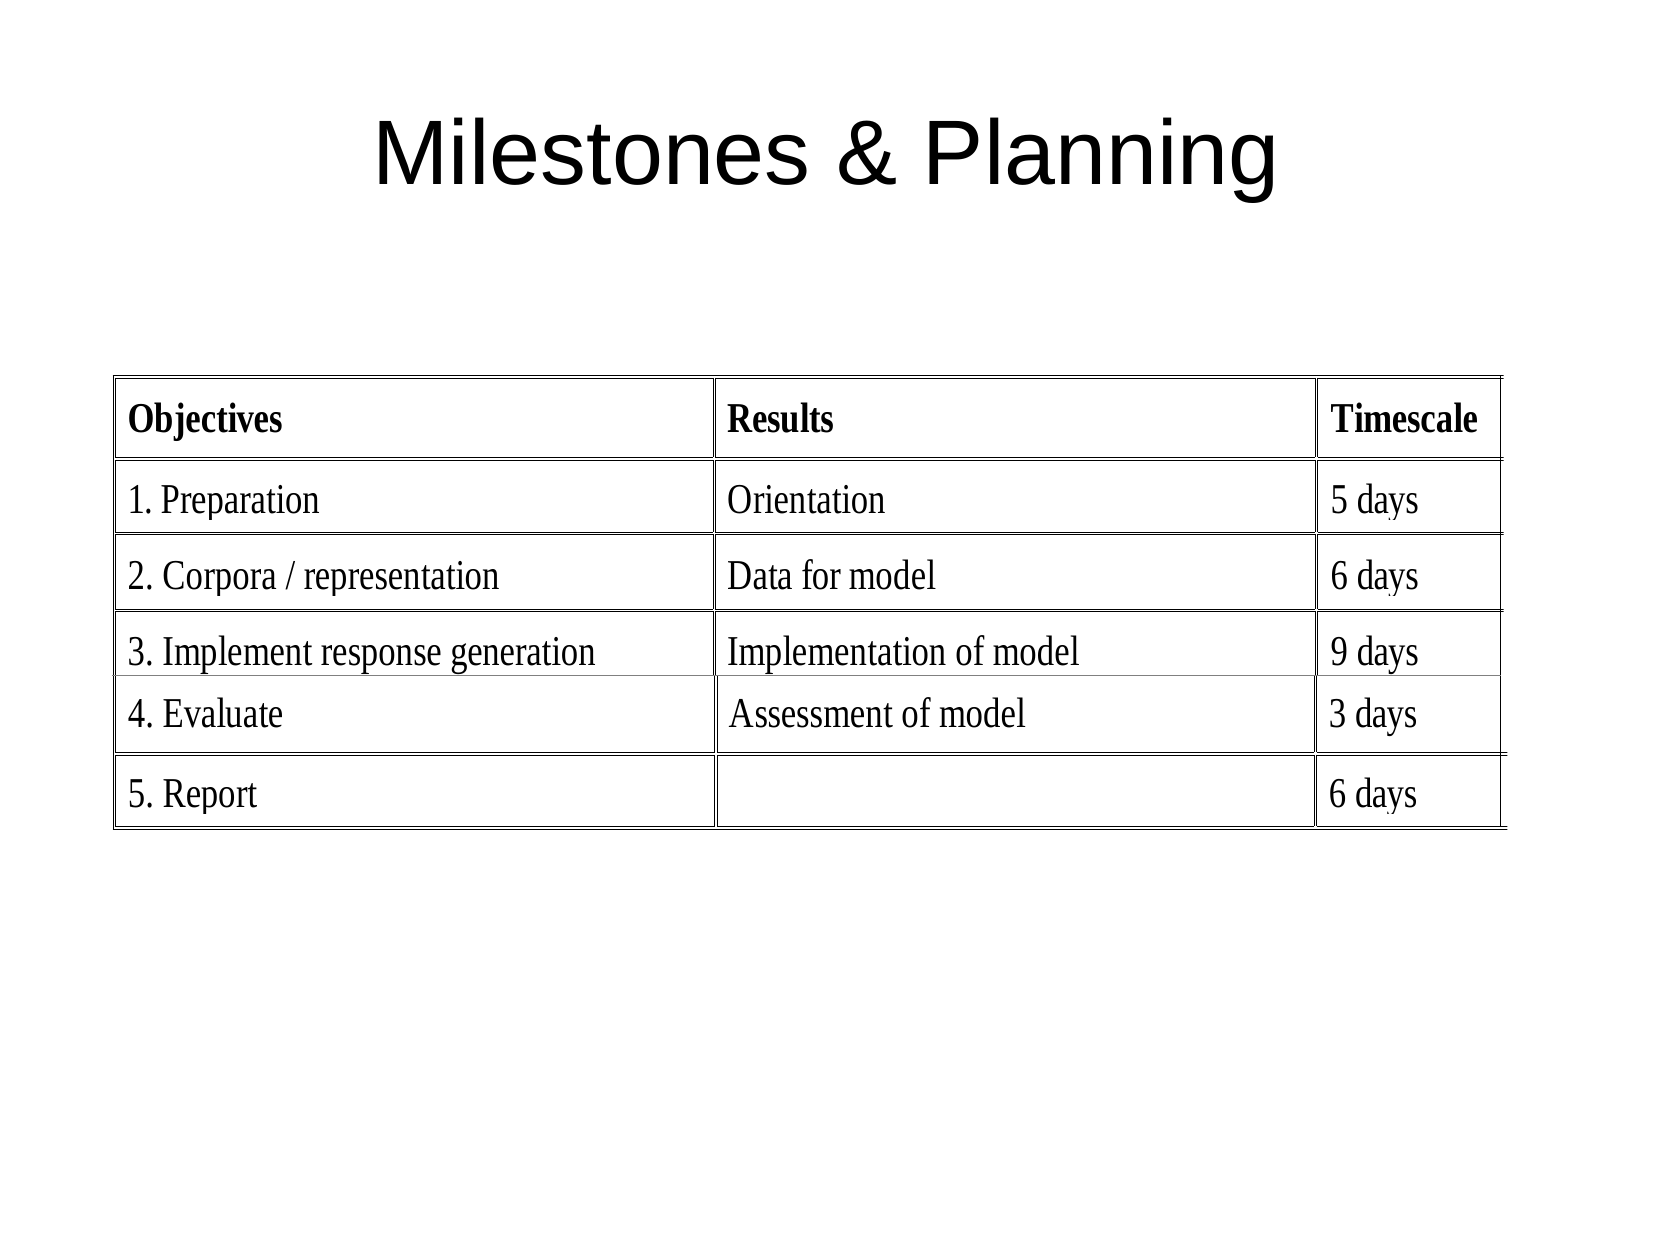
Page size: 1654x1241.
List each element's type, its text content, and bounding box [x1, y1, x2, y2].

chart [112, 375, 1500, 675]
chart [112, 375, 1508, 976]
title Milestones & Planning [82, 49, 1571, 257]
